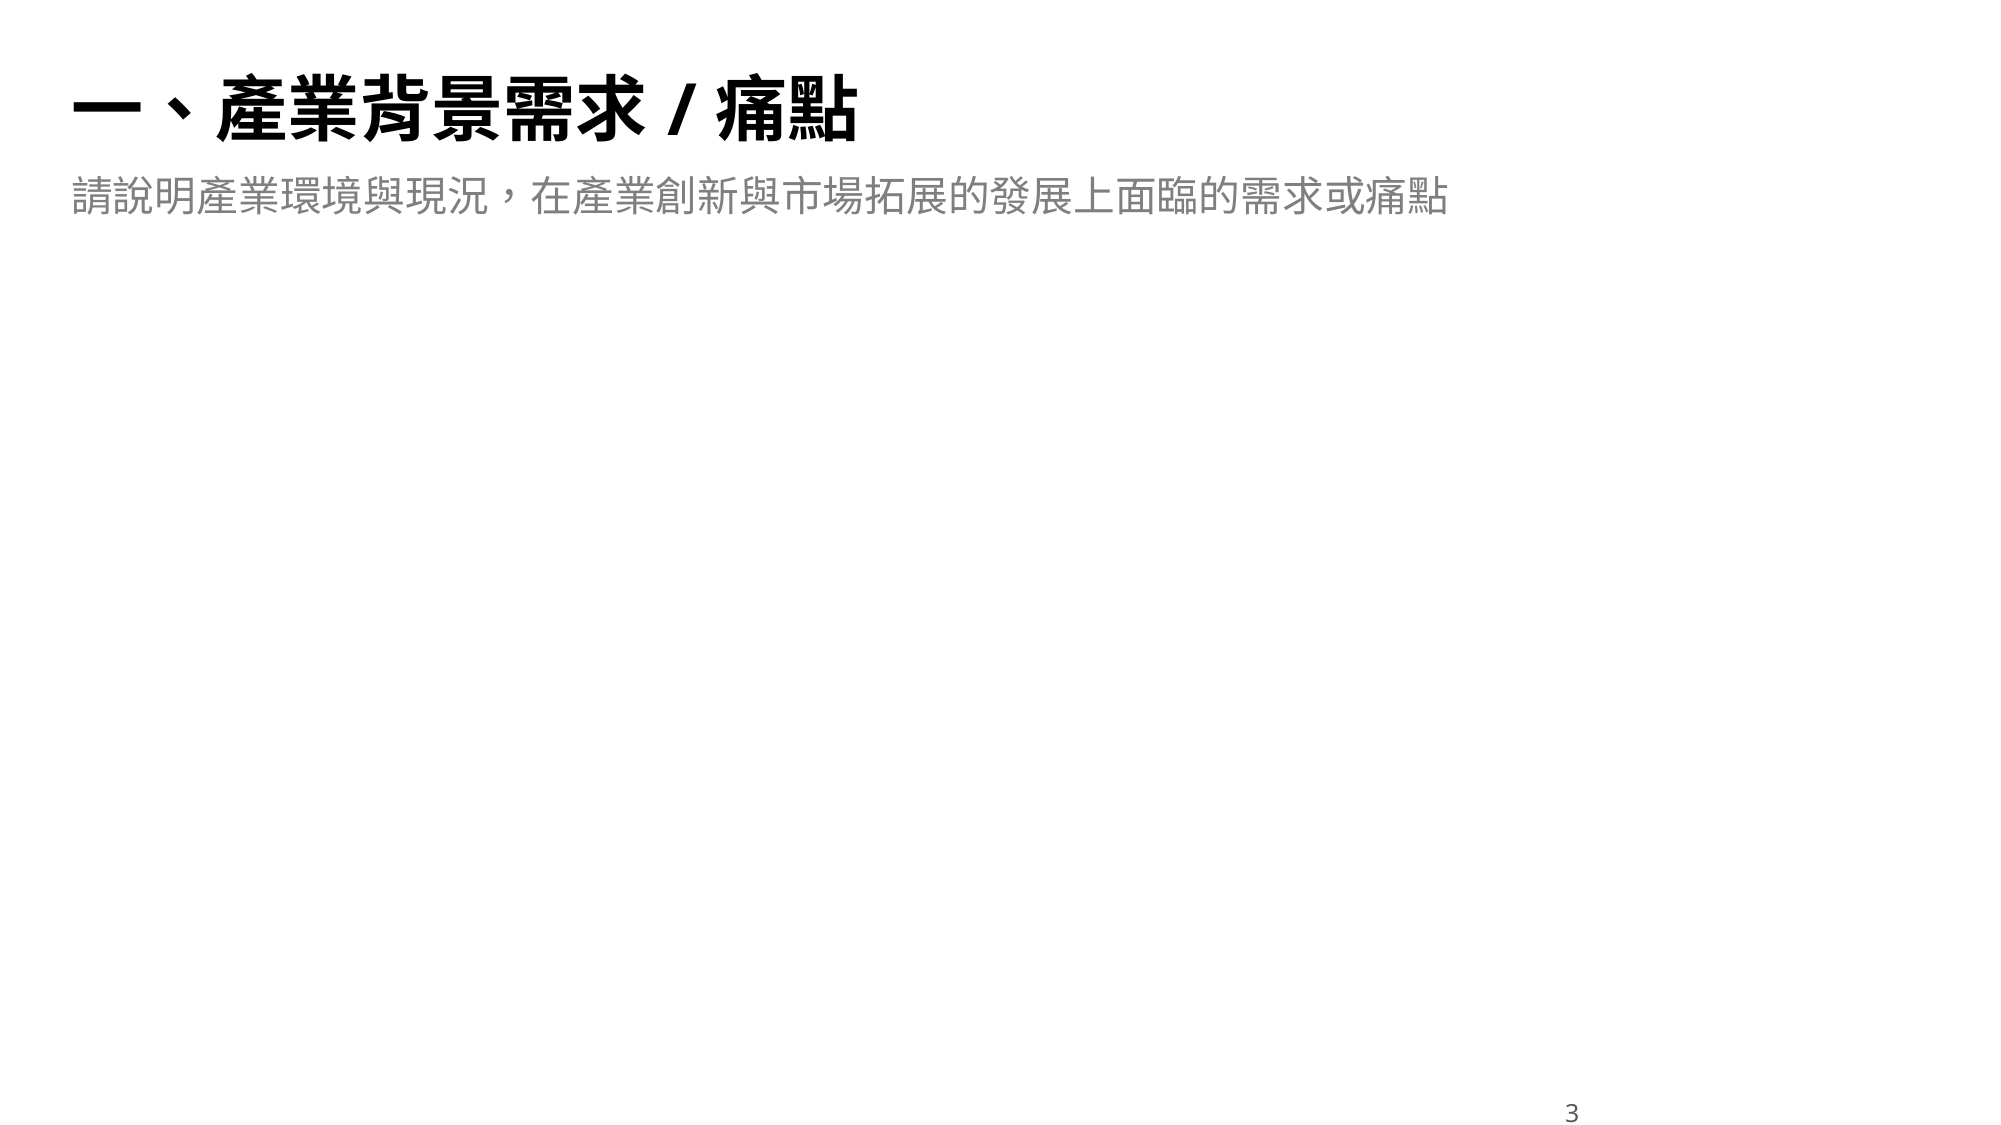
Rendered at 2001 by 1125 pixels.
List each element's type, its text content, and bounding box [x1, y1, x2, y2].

text_box [1550, 1089, 2000, 1125]
text_box 請說明產業環境與現況，在產業創新與市場拓展的發展上面臨的需求或痛點 [56, 161, 1518, 228]
title 一、產業背景需求/痛點 [56, 52, 1857, 162]
